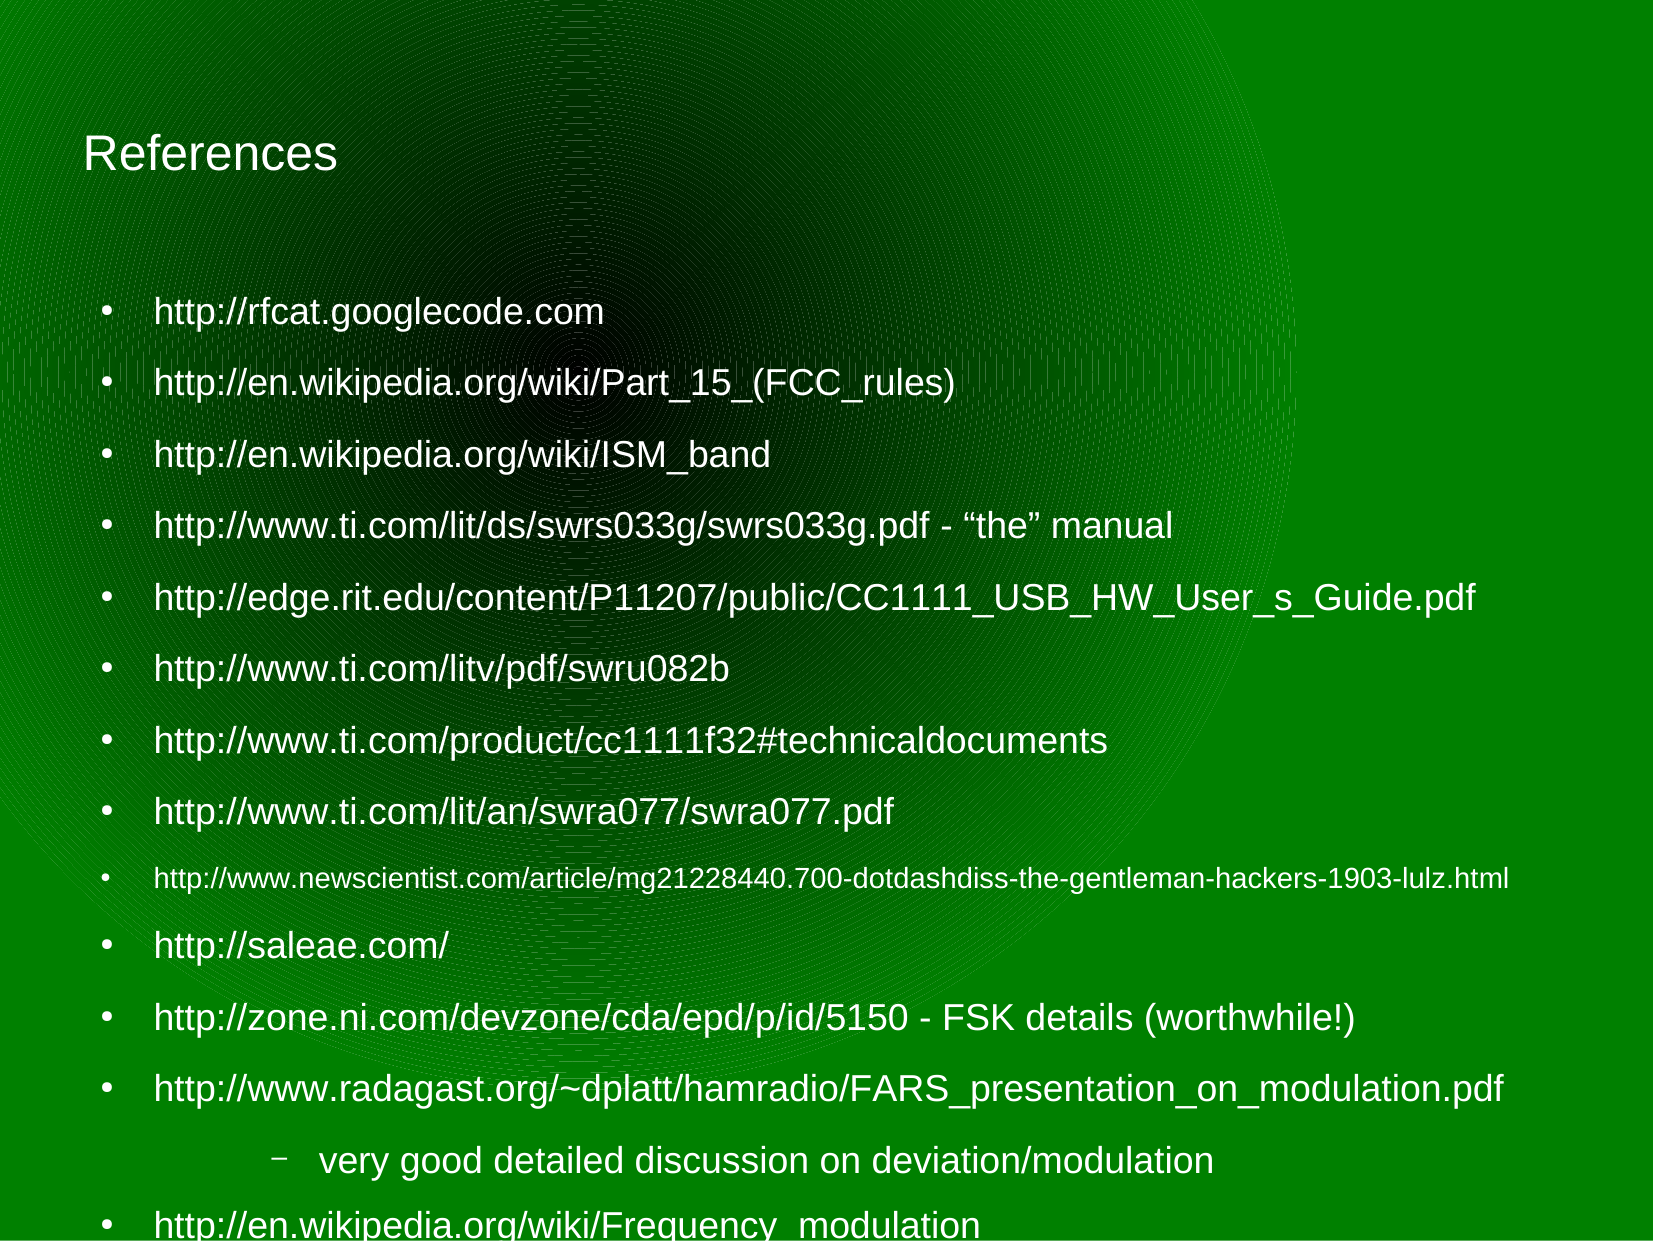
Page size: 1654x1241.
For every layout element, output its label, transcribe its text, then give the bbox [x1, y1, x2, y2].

title References [82, 49, 1571, 257]
list http://rfcat.googlecode.com http://en.wikipedia.org/wiki/Part_15_(FCC_rules) http://en.wikipedia.org/wiki/ISM_band http://www.ti.com/lit/ds/swrs033g/swrs033g.pdf - “the” manual http://edge.rit.edu/content/P11207/public/CC1111_USB_HW_User_s_Guide.pdf http://www.ti.com/litv/pdf/swru082b http://www.ti.com/product/cc1111f32#technicaldocuments http://www.ti.com/lit/an/swra077/swra077.pdf http://www.newscientist.com/article/mg21228440.700-dotdashdiss-the-gentleman-hackers-1903-lulz.html http://saleae.com/ http://zone.ni.com/devzone/cda/epd/p/id/5150 - FSK details (worthwhile!) http://www.radagast.org/~dplatt/hamradio/FARS_presentation_on_modulation.pdf very good detailed discussion on deviation/modulation http://en.wikipedia.org/wiki/Frequency_modulation http://en.wikipedia.org/wiki/Minimum-shift_keying [82, 290, 1571, 1241]
